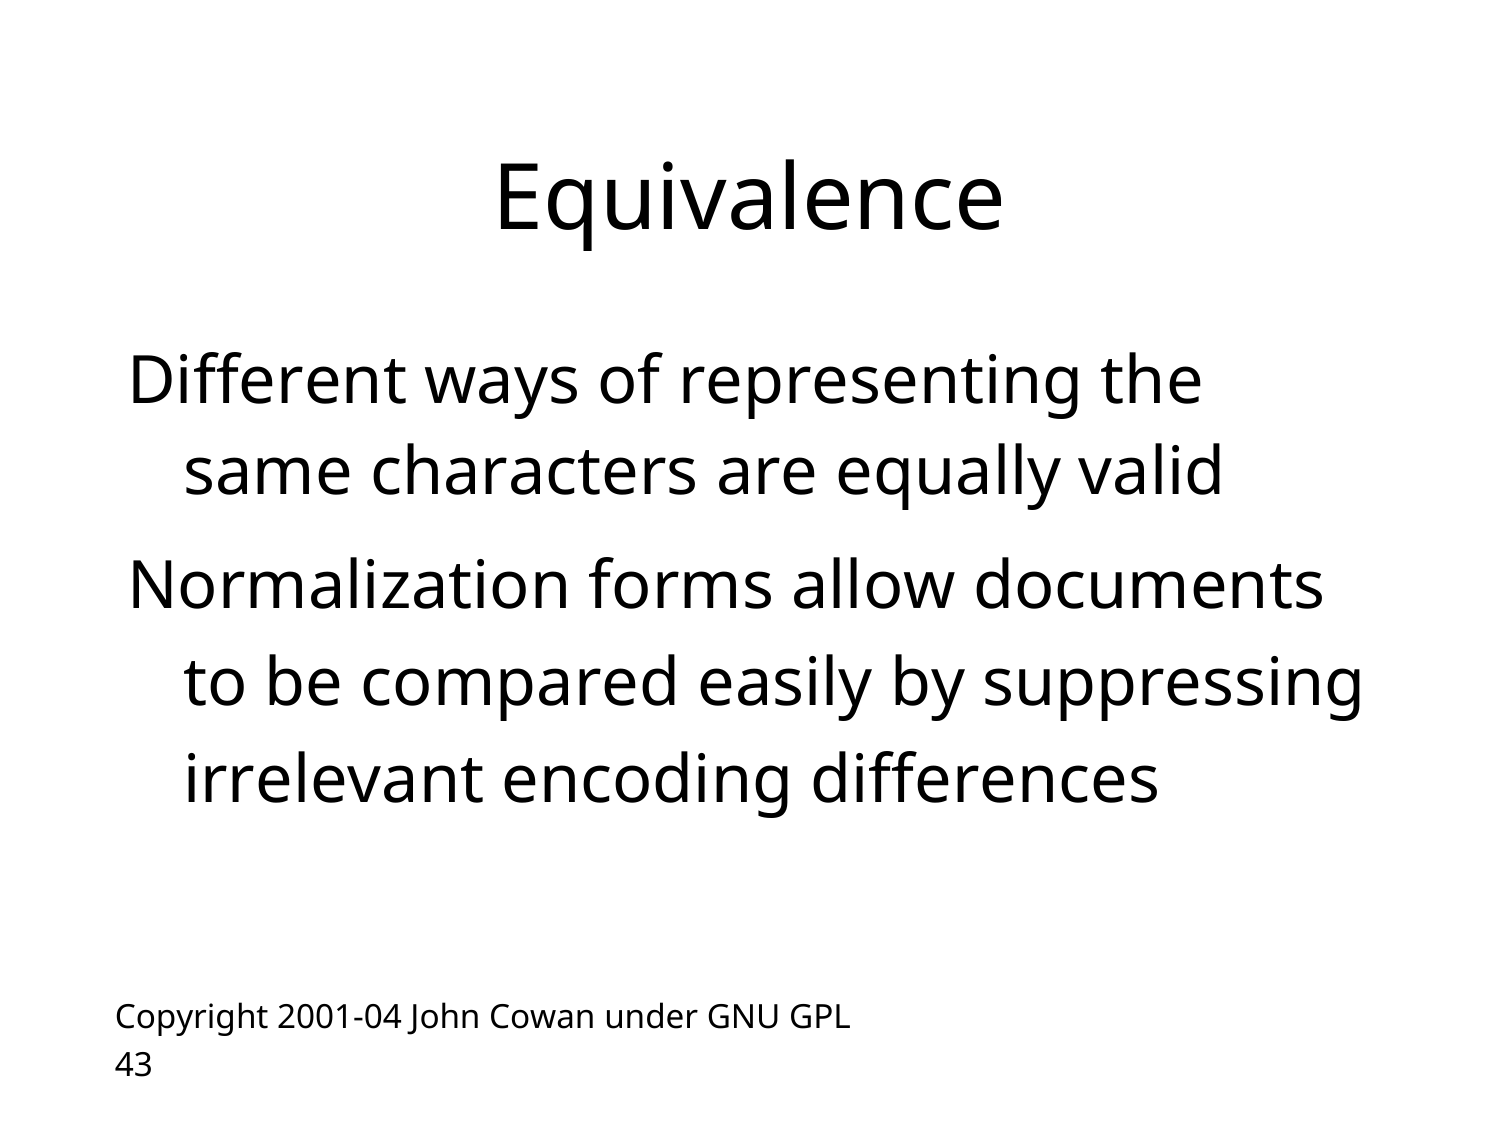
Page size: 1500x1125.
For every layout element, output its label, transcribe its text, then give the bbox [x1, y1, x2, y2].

title Equivalence [112, 99, 1388, 288]
list Different ways of representing the same characters are equally valid Normalization forms allow documents to be compared easily by suppressing irrelevant encoding differences [112, 324, 1388, 1000]
